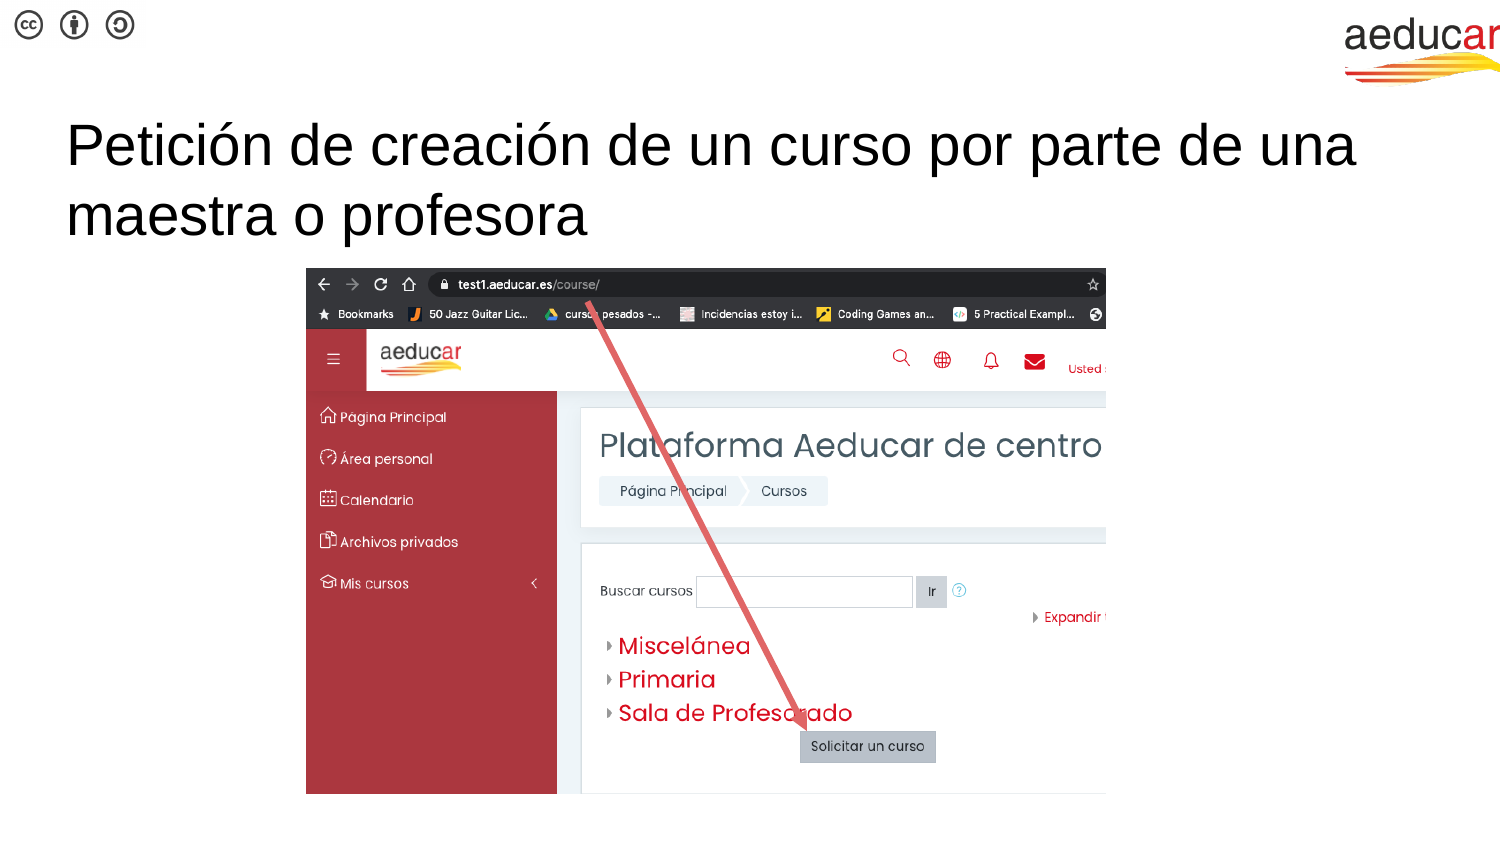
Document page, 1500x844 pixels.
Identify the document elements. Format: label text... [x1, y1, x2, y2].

picture [1344, 0, 1500, 104]
title Petición de creación de un curso por parte de una maestra o profesora [51, 92, 1428, 269]
picture [306, 268, 1106, 794]
picture [0, 0, 146, 48]
